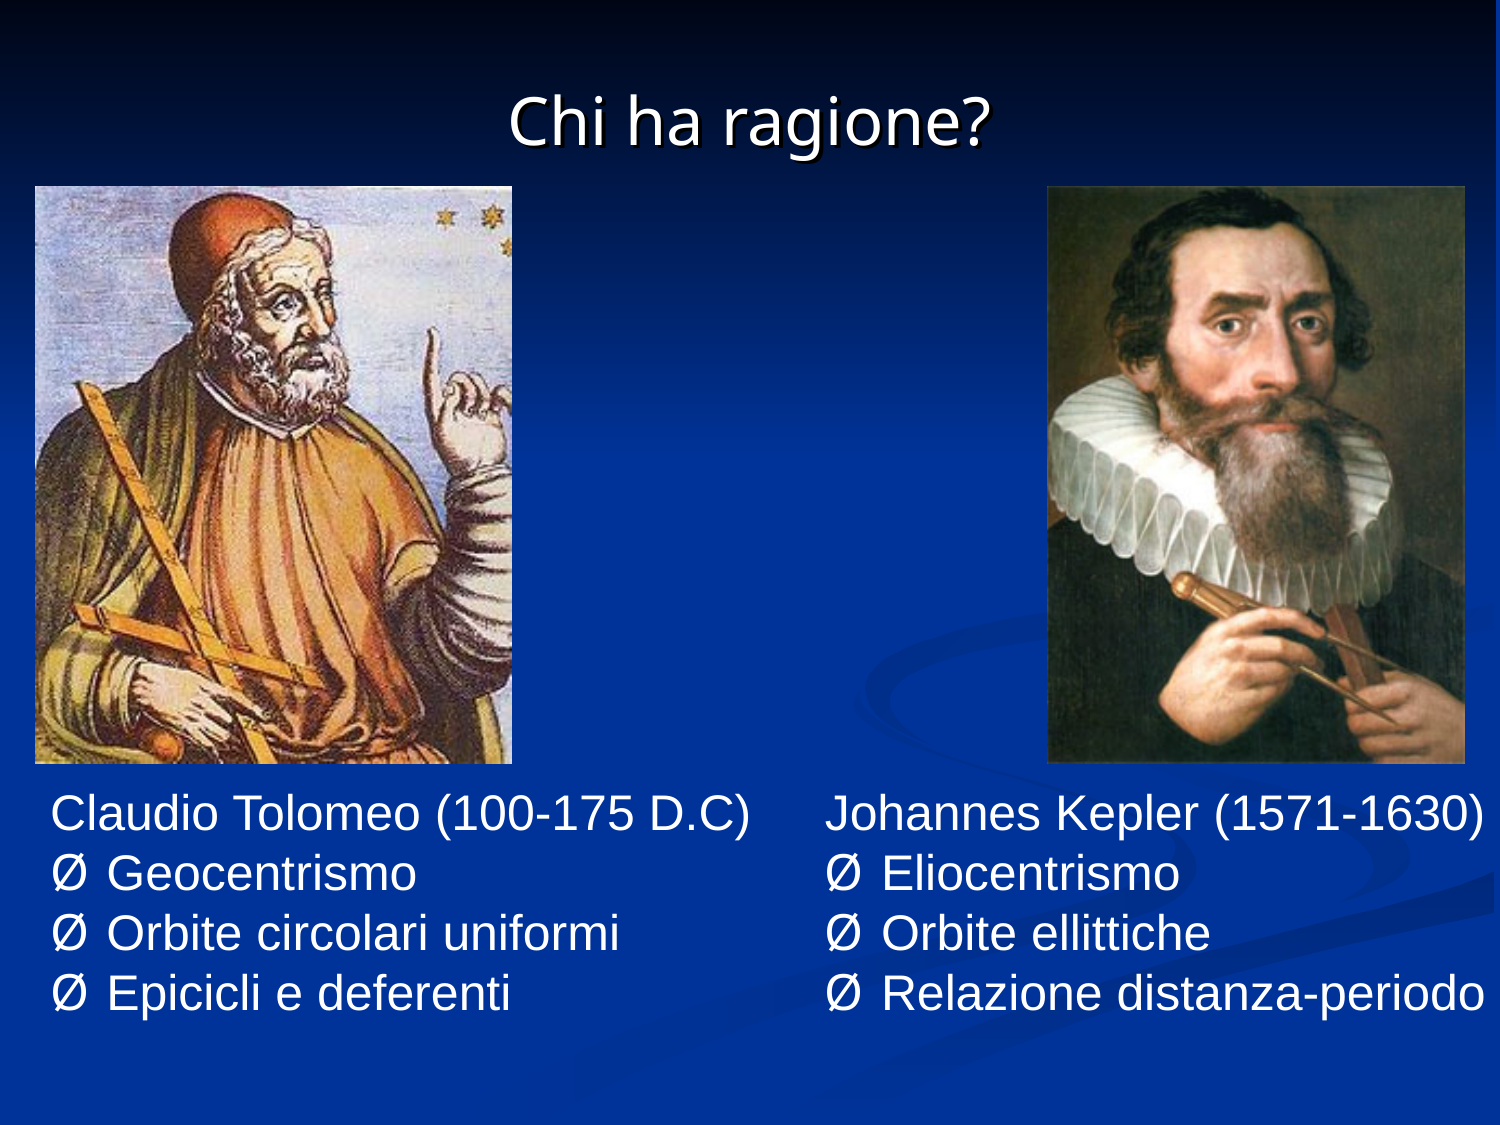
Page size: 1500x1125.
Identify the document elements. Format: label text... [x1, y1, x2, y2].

text_box Claudio Tolomeo (100-175 D.C) Geocentrismo Orbite circolari uniformi Epicicli e deferenti [35, 773, 786, 1031]
picture [1047, 186, 1465, 764]
picture [35, 186, 512, 764]
text_box Chi ha ragione? [35, 70, 1465, 178]
text_box Johannes Kepler (1571-1630) Eliocentrismo Orbite ellittiche Relazione distanza-periodo [809, 773, 1500, 1031]
